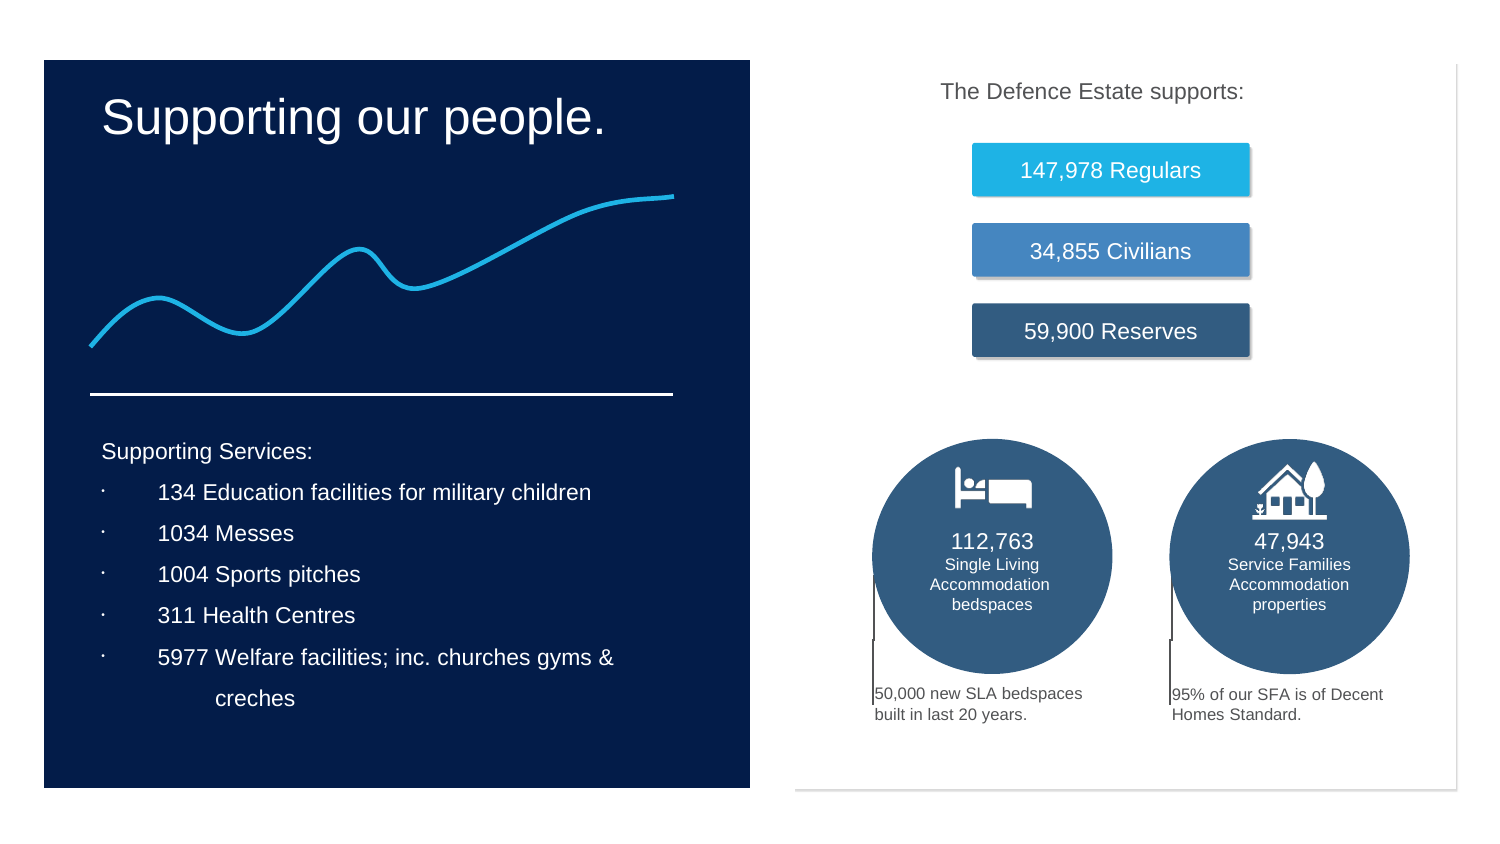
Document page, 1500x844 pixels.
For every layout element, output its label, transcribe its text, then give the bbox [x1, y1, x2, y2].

text_box 95% of our SFA is of Decent Homes Standard. [1160, 678, 1401, 730]
picture [952, 446, 1035, 529]
text_box Supporting Services: 134 Education facilities for military children 1034 Messes 1004 Sports pitches 311 Health Centres 5977 Welfare facilities; inc. churches gyms & creches [90, 416, 657, 707]
text_box 59,900 Reserves [972, 303, 1250, 357]
text_box [792, 60, 1456, 789]
text_box [44, 60, 750, 788]
text_box 112,763 Single Living Accommodation bedspaces [872, 438, 1113, 674]
text_box 47,943 Service Families Accommodation properties [1169, 439, 1410, 675]
text_box Supporting our people. [90, 79, 657, 151]
text_box 50,000 new SLA bedspaces built in last 20 years. [863, 677, 1125, 730]
picture [1250, 452, 1330, 532]
text_box The Defence Estate supports: [929, 70, 1325, 111]
text_box 147,978 Regulars [972, 142, 1250, 197]
text_box 34,855 Civilians [972, 223, 1250, 277]
